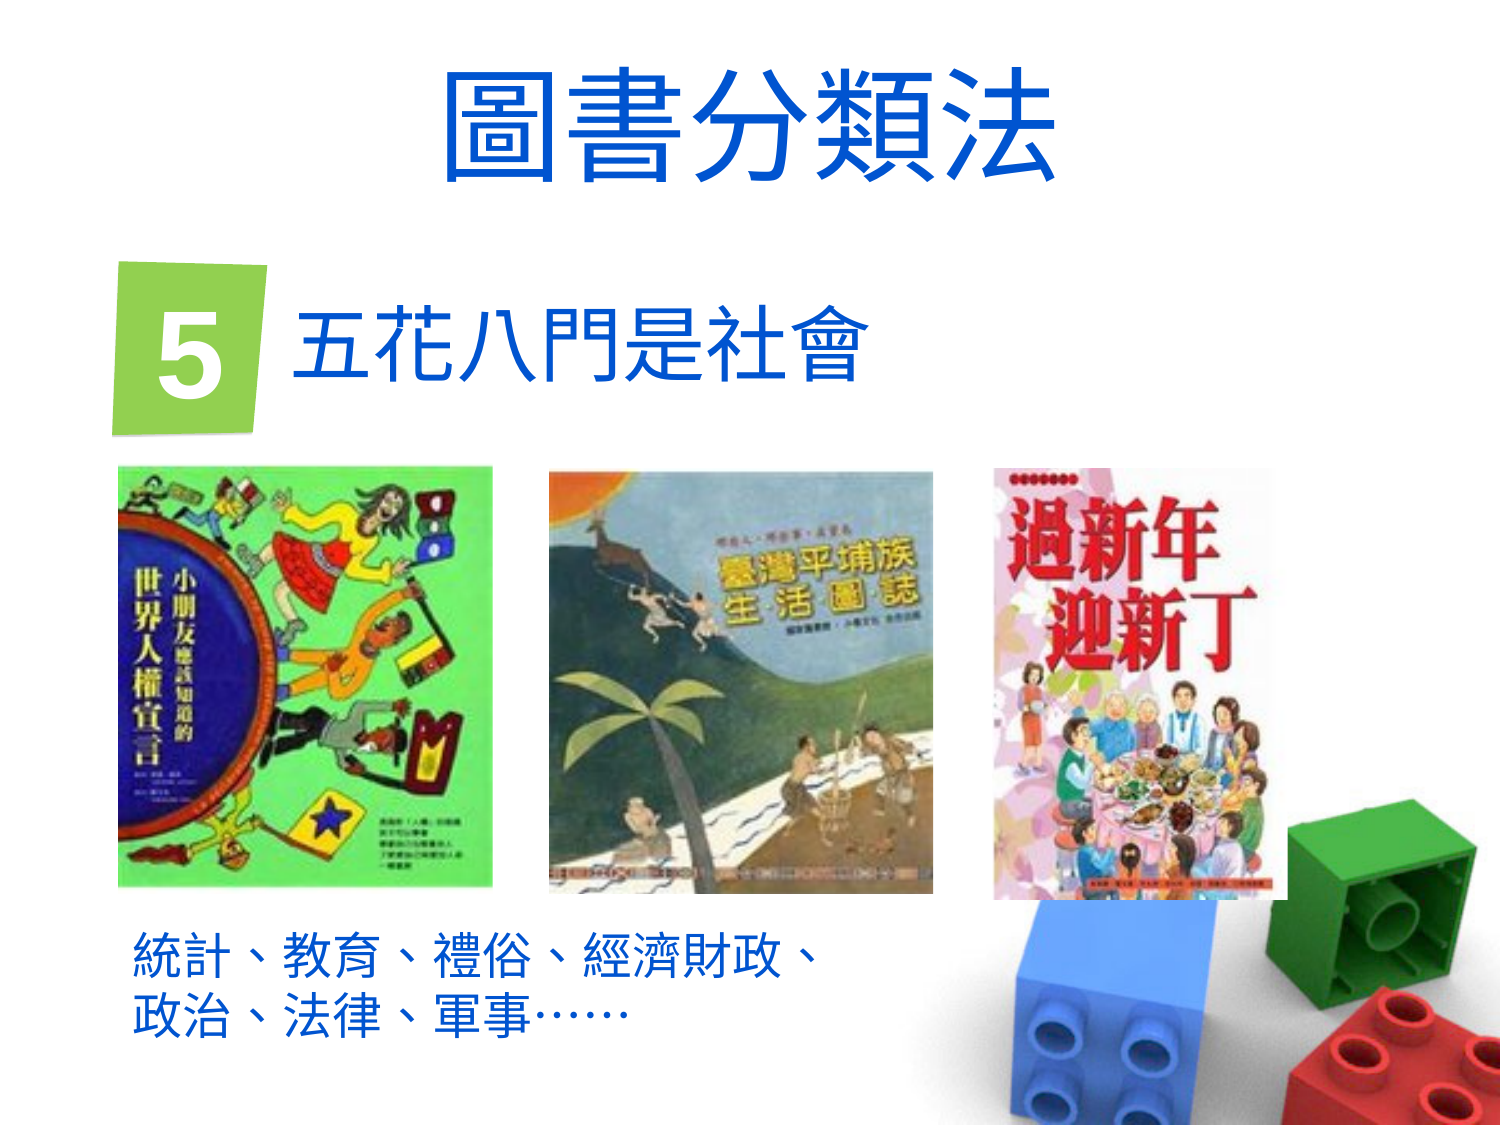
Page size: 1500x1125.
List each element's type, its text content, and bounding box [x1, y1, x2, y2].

text_box 五花八門是社會 [274, 285, 888, 400]
picture [118, 187, 1500, 1125]
text_box 統計、教育、禮俗、經濟財政、政治、法律、軍事…… [117, 916, 868, 1052]
title 圖書分類法 [112, 28, 1388, 217]
text_box 5 [112, 261, 268, 436]
